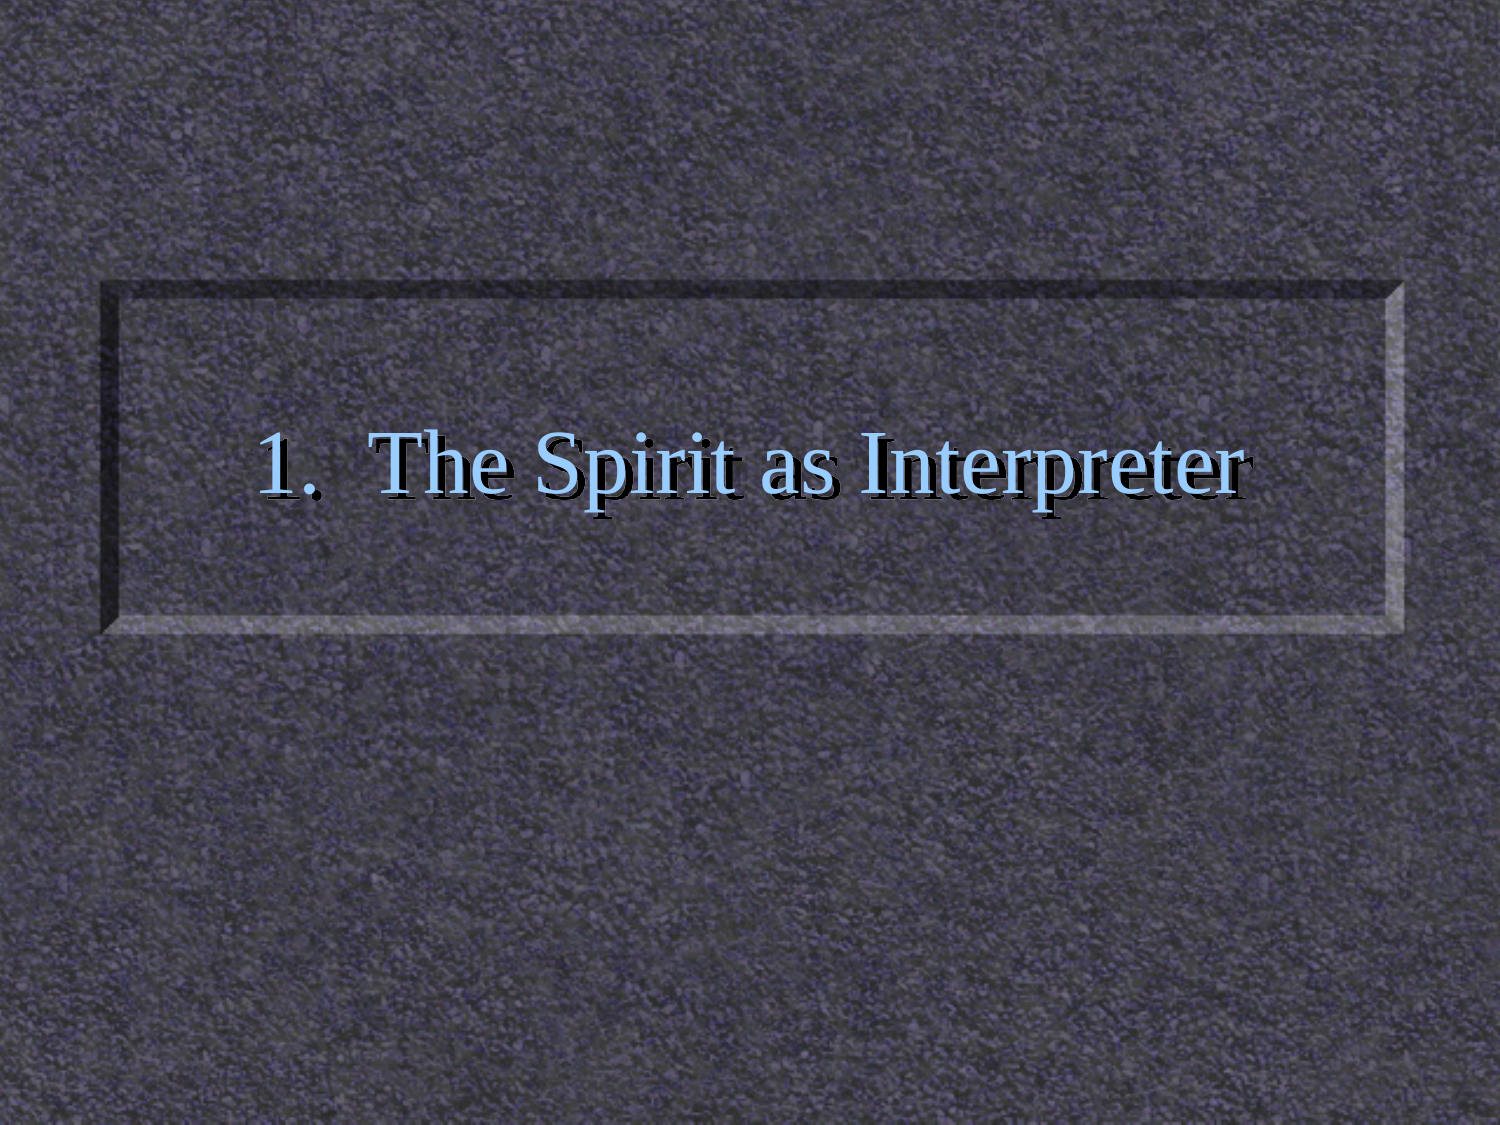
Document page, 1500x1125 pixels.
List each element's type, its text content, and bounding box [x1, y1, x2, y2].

title 1. The Spirit as Interpreter [150, 337, 1351, 588]
picture [0, 0, 1500, 1125]
